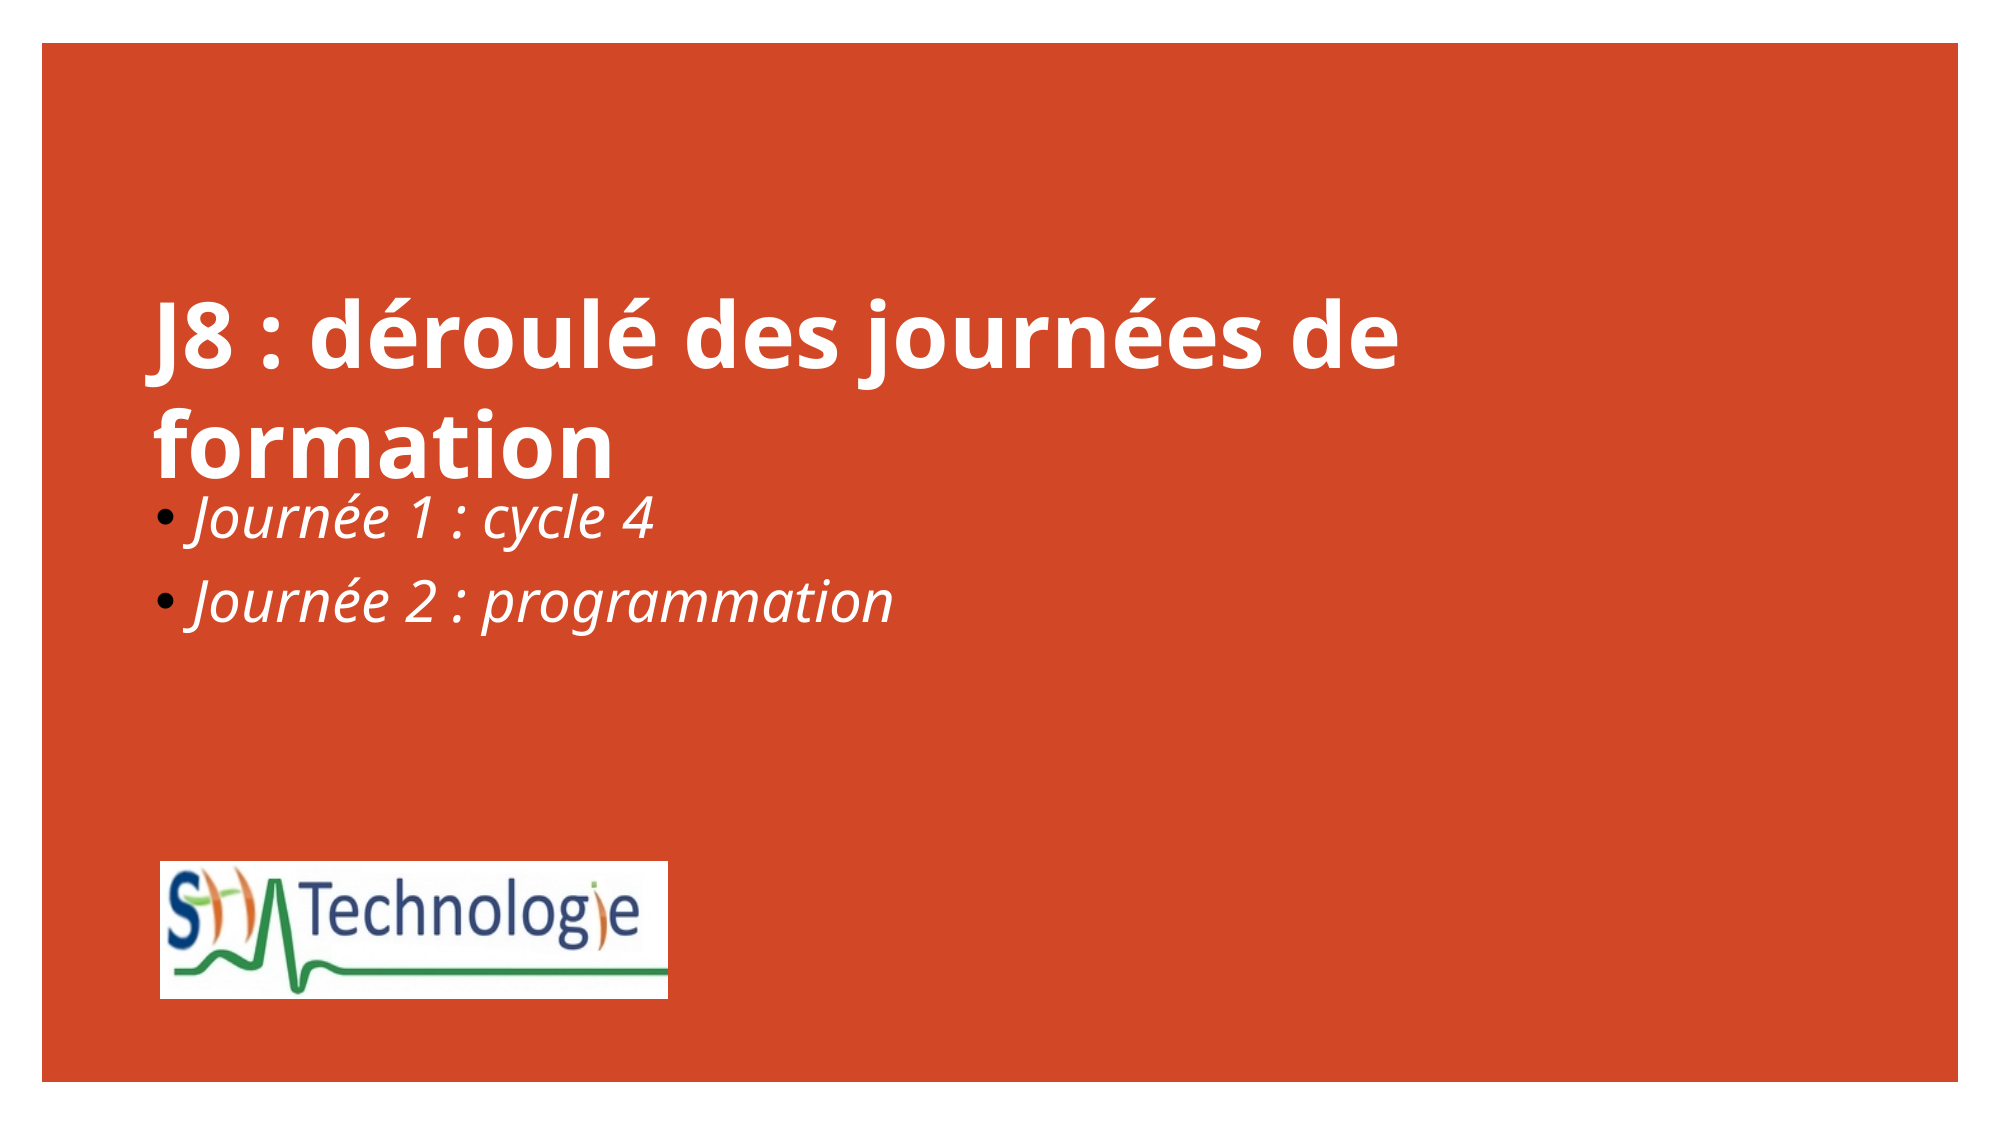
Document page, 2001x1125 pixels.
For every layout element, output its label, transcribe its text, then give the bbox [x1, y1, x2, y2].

title J8 : déroulé des journées de formation [137, 190, 1863, 583]
picture [160, 861, 668, 999]
subtitle Journée 1 : cycle 4 Journée 2 : programmation [140, 481, 1713, 668]
